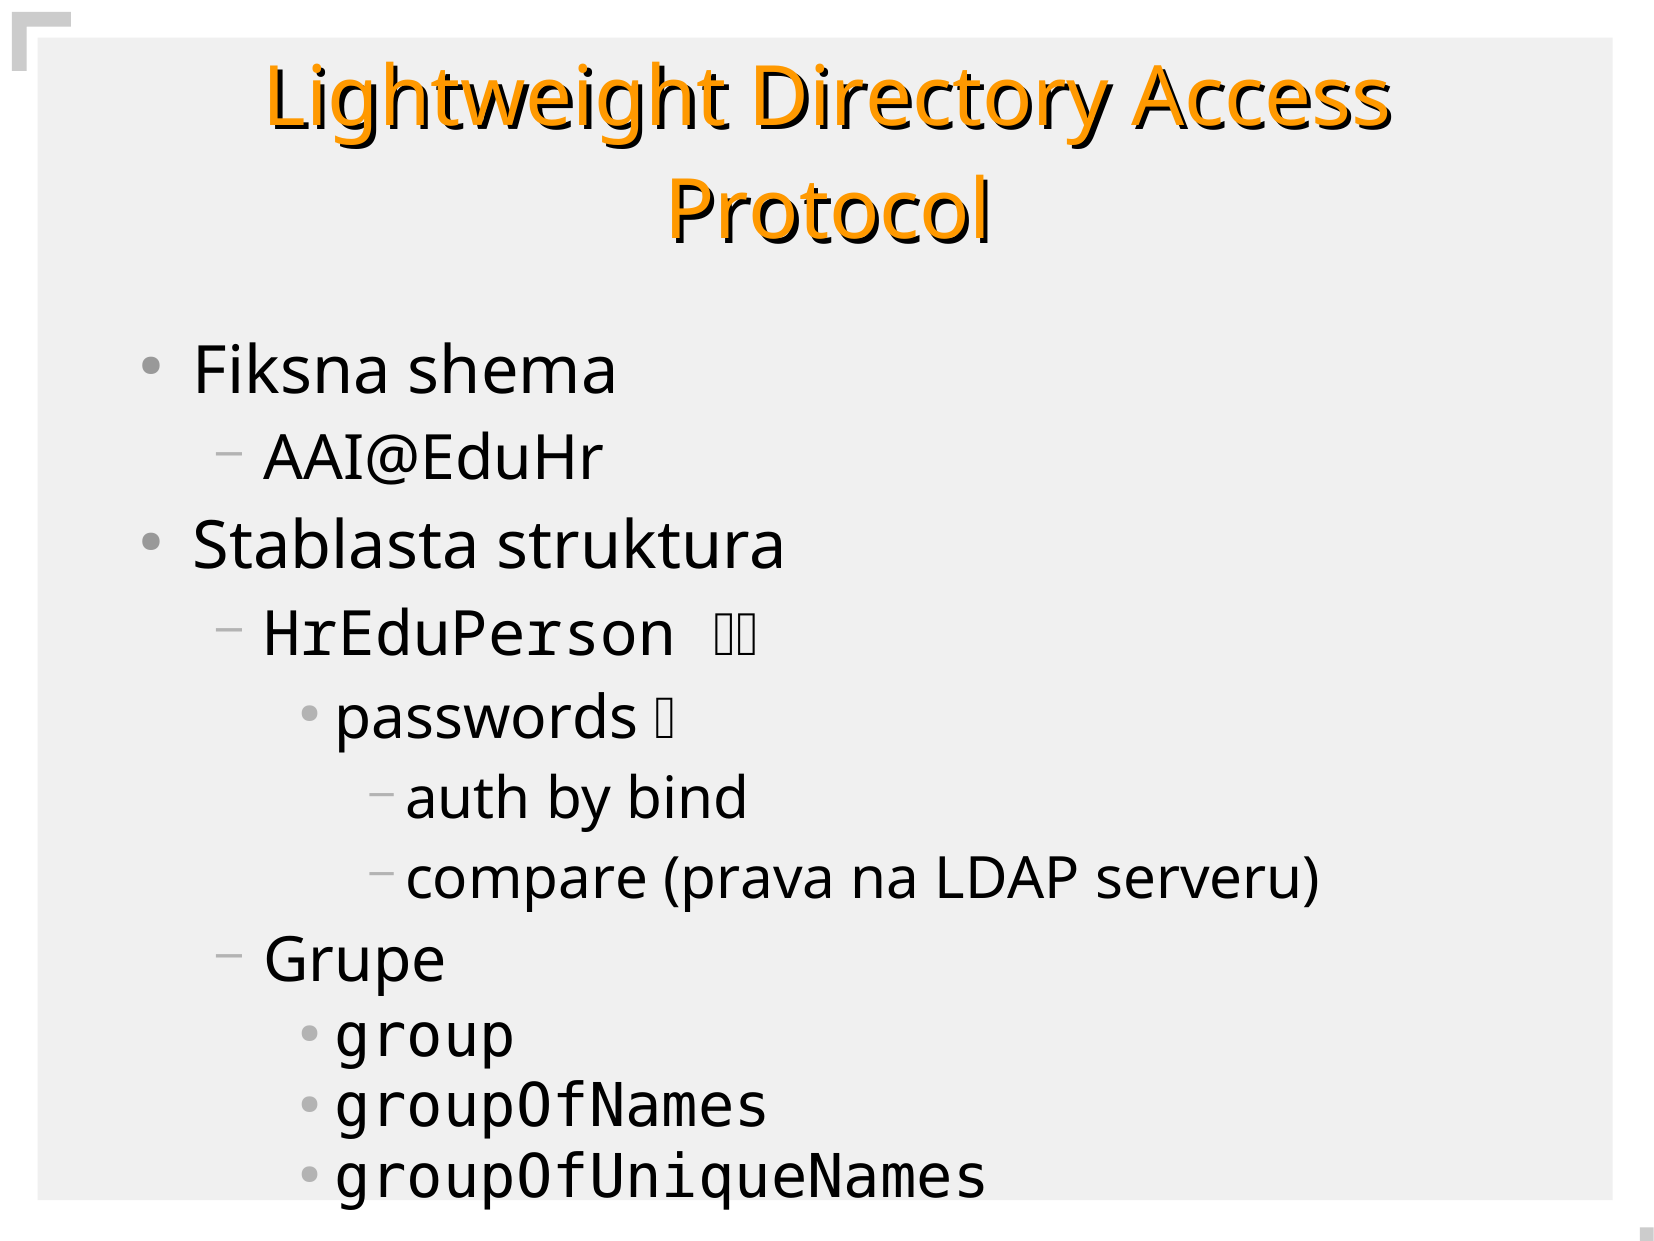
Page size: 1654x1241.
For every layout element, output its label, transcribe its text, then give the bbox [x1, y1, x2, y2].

list Fiksna shema AAI@EduHr Stablasta struktura HrEduPerson  passwords  auth by bind compare (prava na LDAP serveru) Grupe group groupOfNames groupOfUniqueNames [121, 322, 1561, 1132]
title Lightweight Directory Access Protocol [121, 101, 1534, 199]
